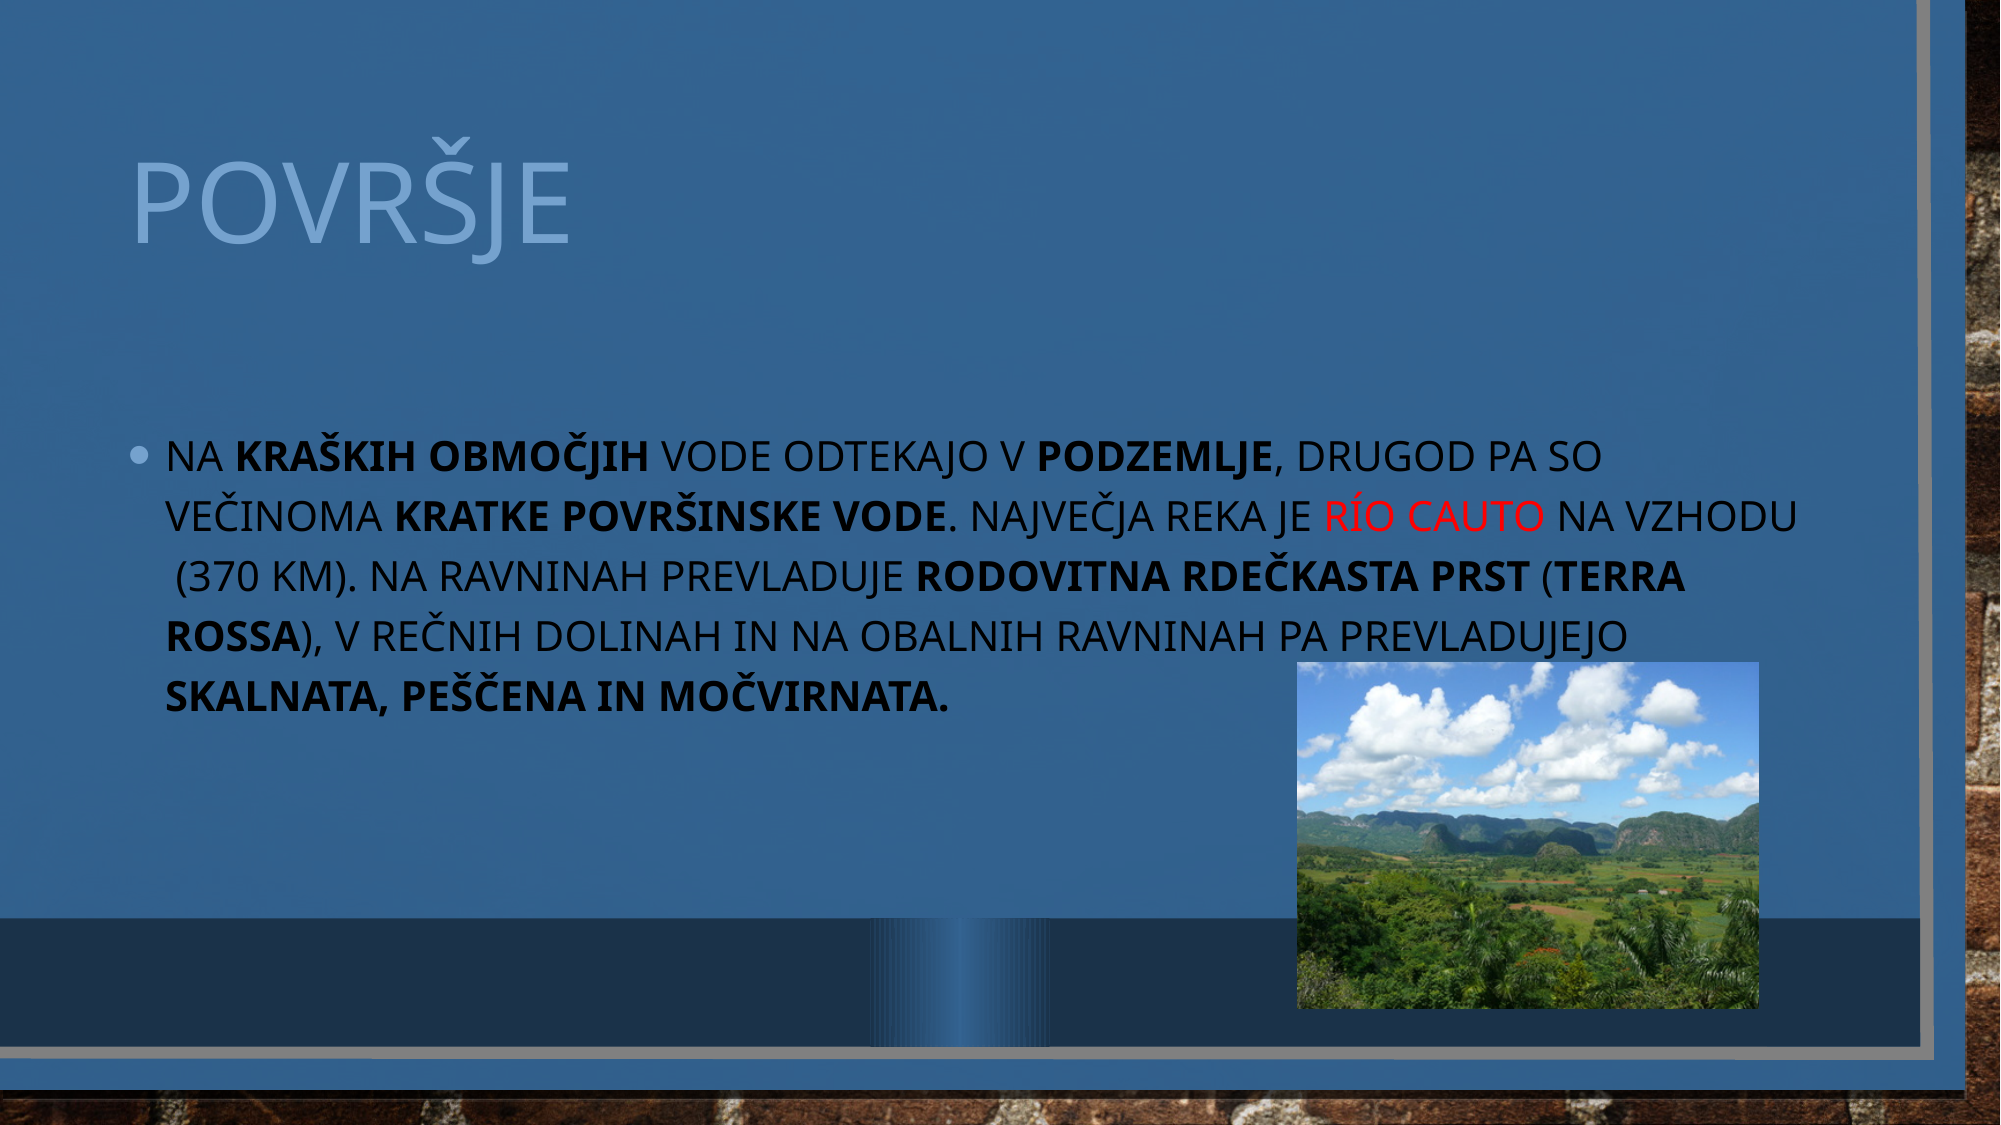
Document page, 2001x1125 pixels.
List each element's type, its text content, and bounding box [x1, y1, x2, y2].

title POVRŠJE [112, 112, 1818, 302]
list Na kraških območjih vode odtekajo V podzemlje, drugod pa so večinoma kratke površinske vode. Največja reka je Río Cauto na vzhodu (370 km). Na ravninah prevladuje rodovitna rdečkasta PRST (terra rossa), v rečnih dolinah in na obalnih ravninah pa prevladujejo skalnata, peščena in močvirnata. [112, 338, 1818, 882]
picture [0, 0, 1919, 1009]
picture [0, 0, 2001, 1125]
